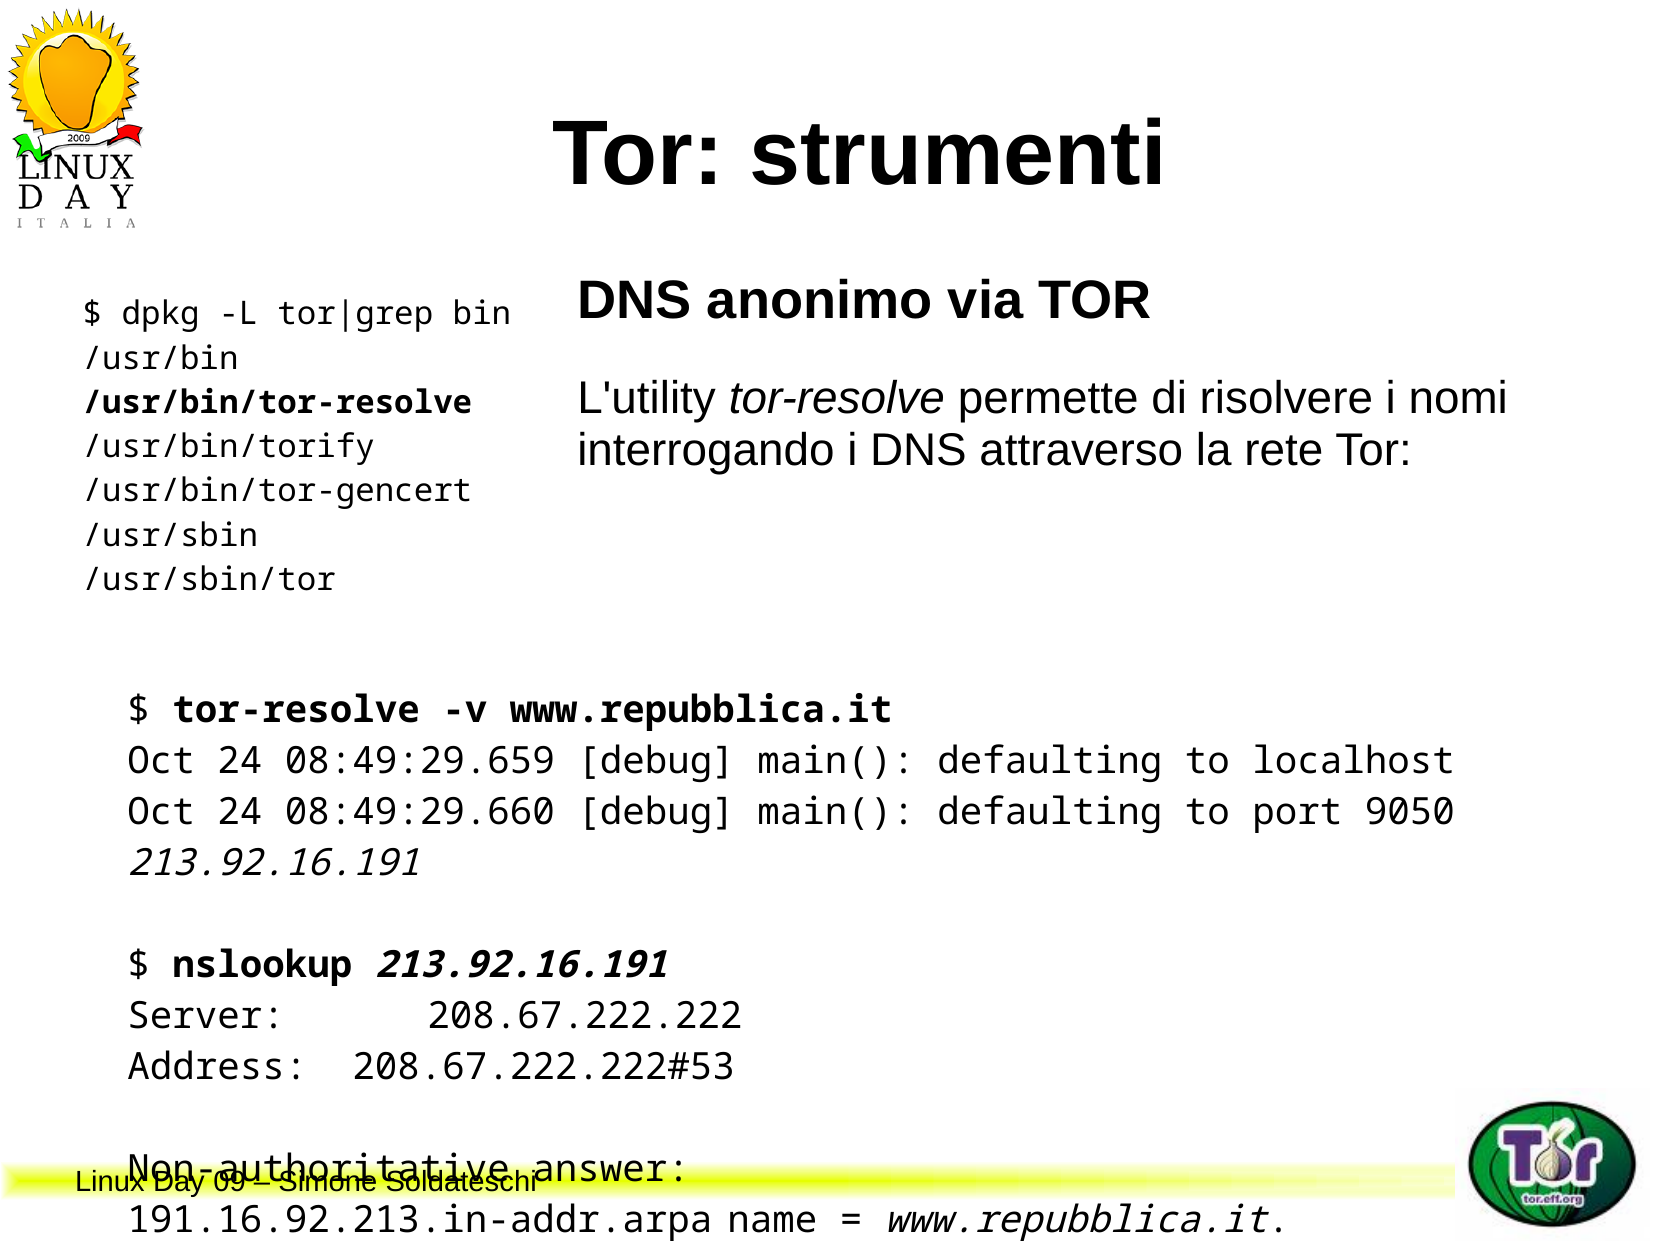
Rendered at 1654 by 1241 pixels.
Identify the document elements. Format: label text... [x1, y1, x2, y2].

picture [0, 0, 151, 235]
title Tor: strumenti [150, 49, 1571, 257]
text_box DNS anonimo via TOR L'utility tor-resolve permette di risolvere i nomi interrogando i DNS attraverso la rete Tor: [562, 262, 1576, 526]
list $ dpkg -L tor|grep bin /usr/bin /usr/bin/tor-resolve /usr/bin/torify /usr/bin/tor-gencert /usr/sbin /usr/sbin/tor [82, 290, 563, 601]
text_box $ tor-resolve -v www.repubblica.it Oct 24 08:49:29.659 [debug] main(): defaulting to localhost Oct 24 08:49:29.660 [debug] main(): defaulting to port 9050 213.92.16.191 $ nslookup 213.92.16.191 Server: 208.67.222.222 Address: 208.67.222.222#53 Non-authoritative answer: 191.16.92.213.in-addr.arpa name = www.repubblica.it. [112, 675, 1576, 1103]
picture [1455, 1088, 1650, 1241]
